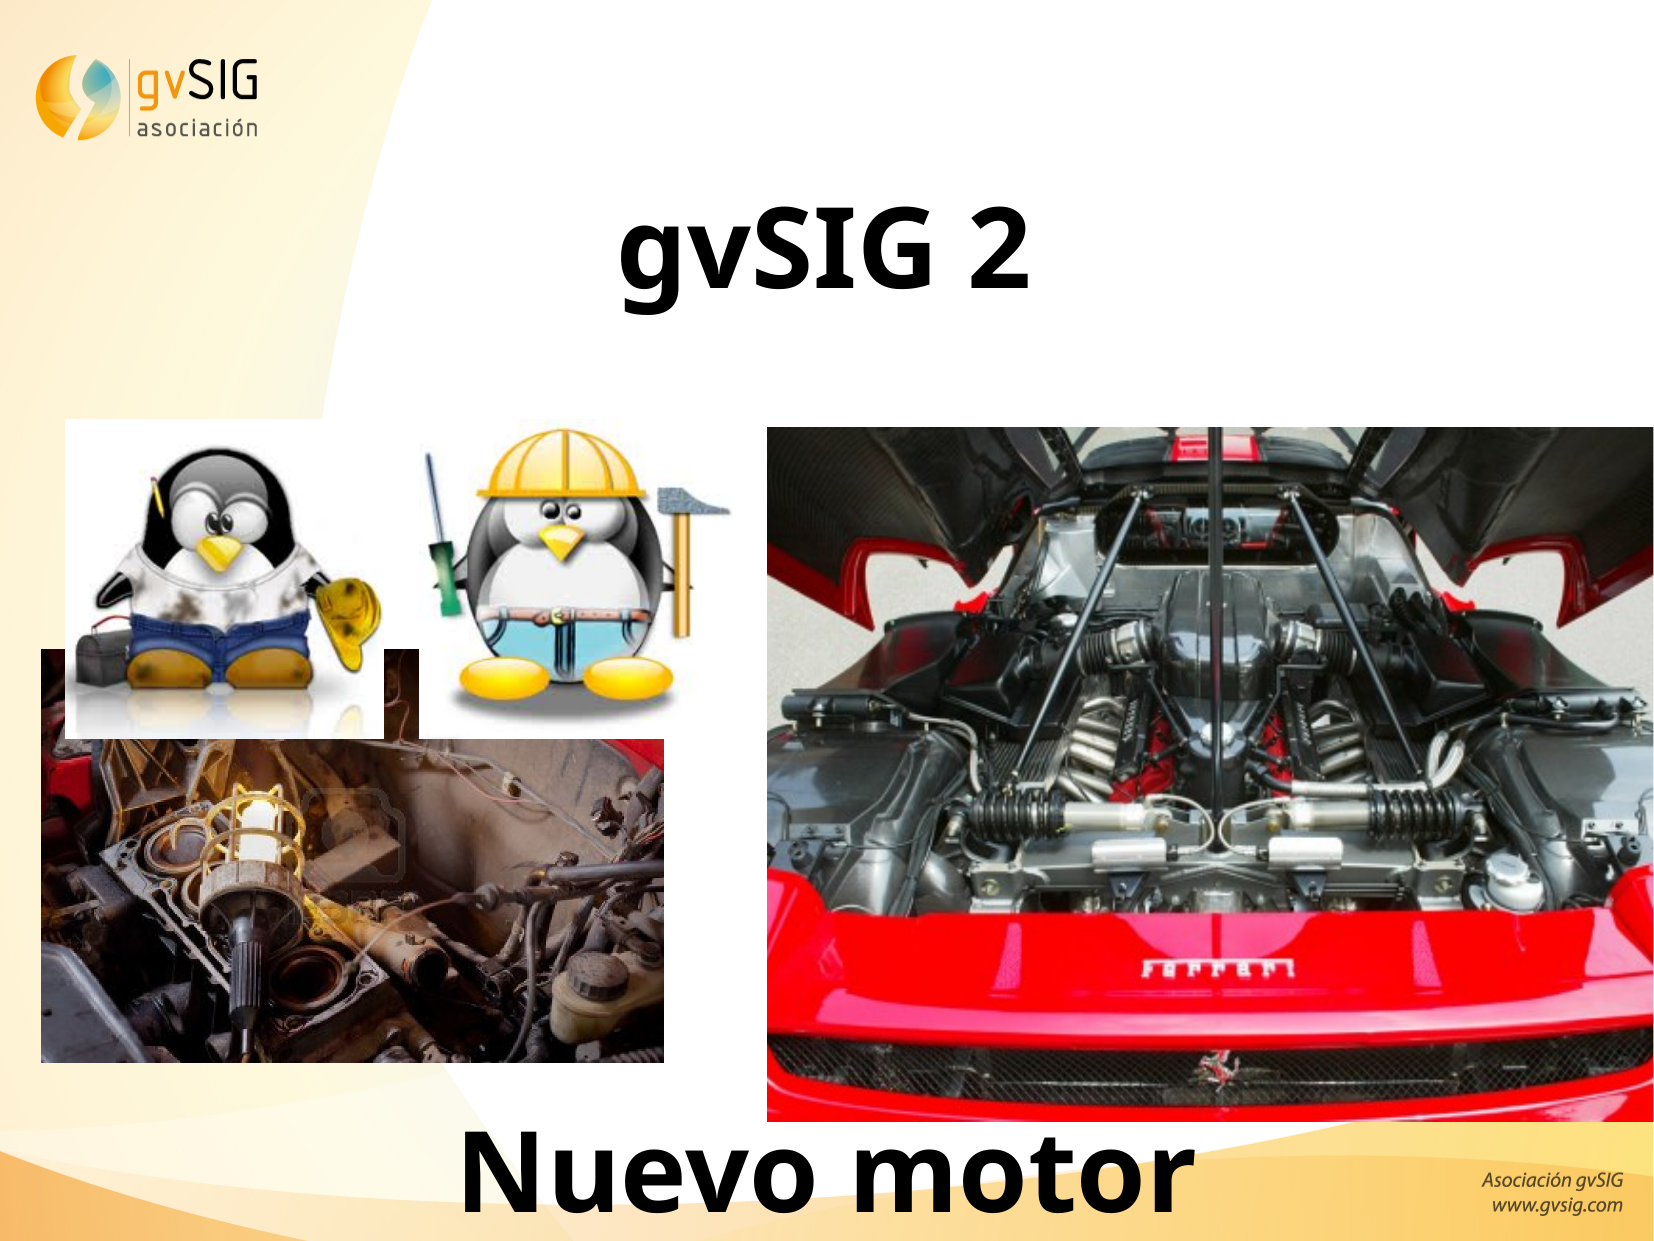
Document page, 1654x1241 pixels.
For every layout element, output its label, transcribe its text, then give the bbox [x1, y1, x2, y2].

text_box gvSIG 2 [53, 118, 1595, 372]
picture [0, 0, 1654, 1241]
title Nuevo motor [383, 1039, 1300, 1241]
